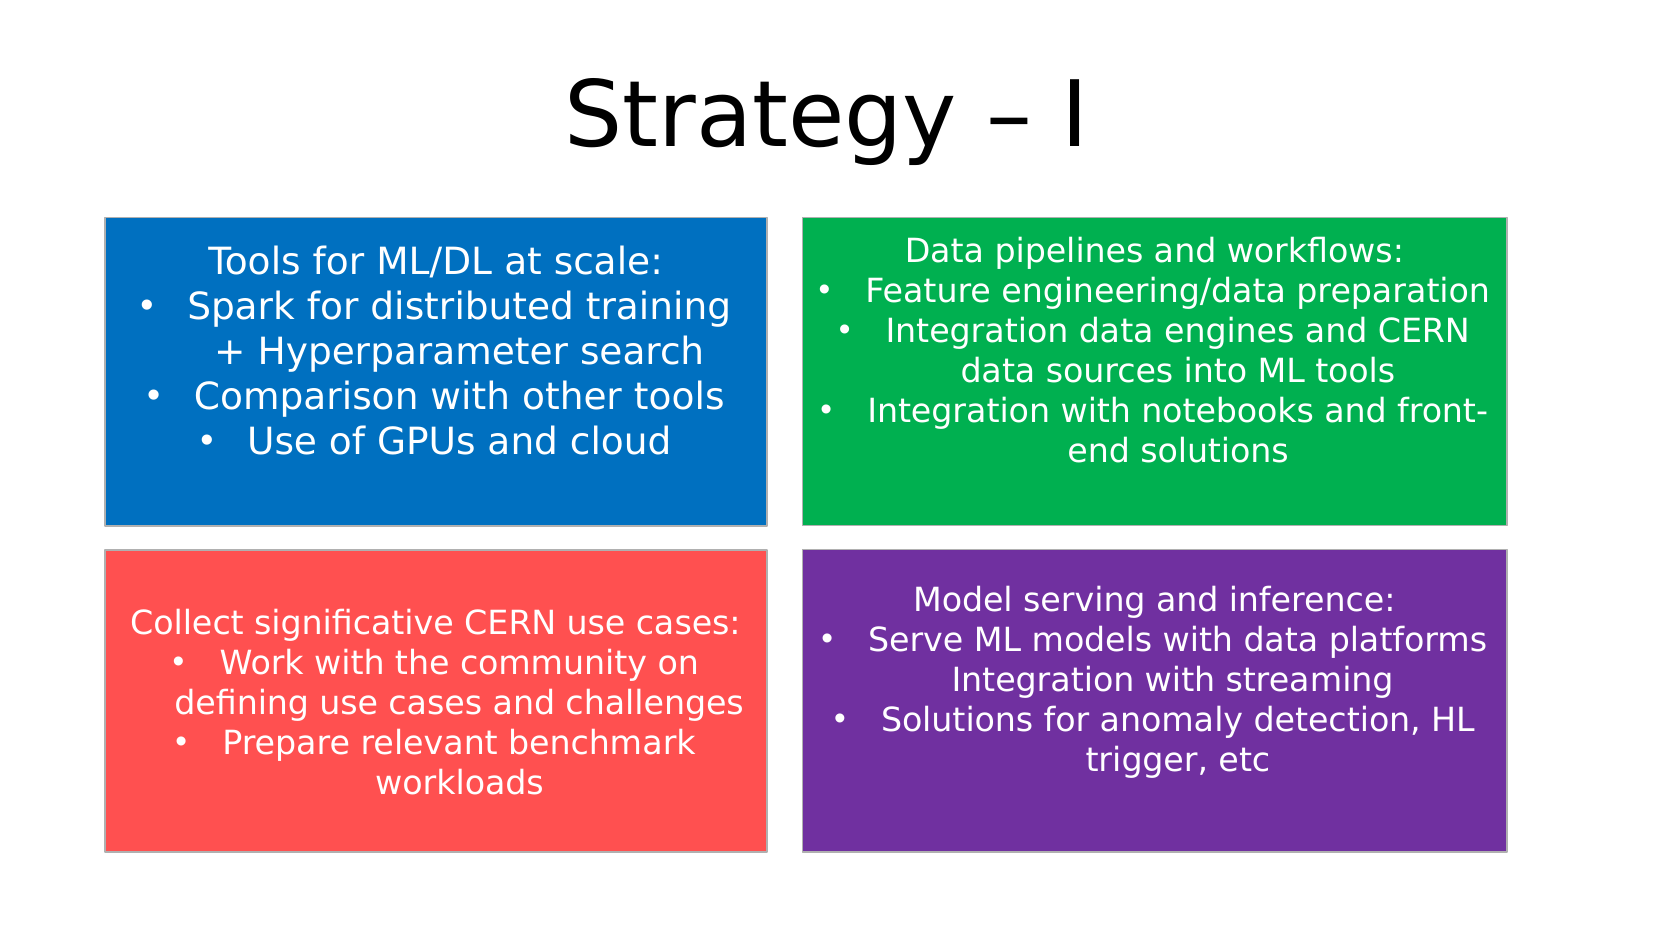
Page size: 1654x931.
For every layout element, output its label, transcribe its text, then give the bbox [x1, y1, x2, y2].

text_box Collect significative CERN use cases: Work with the community on defining use cases and challenges Prepare relevant benchmark workloads [105, 550, 768, 852]
title Strategy – I [82, 37, 1571, 193]
text_box Tools for ML/DL at scale: Spark for distributed training + Hyperparameter search Comparison with other tools Use of GPUs and cloud [105, 217, 768, 526]
text_box Data pipelines and workflows: Feature engineering/data preparation Integration data engines and CERN data sources into ML tools Integration with notebooks and front-end solutions [802, 217, 1508, 526]
text_box Model serving and inference: Serve ML models with data platforms Integration with streaming Solutions for anomaly detection, HL trigger, etc [802, 549, 1508, 853]
